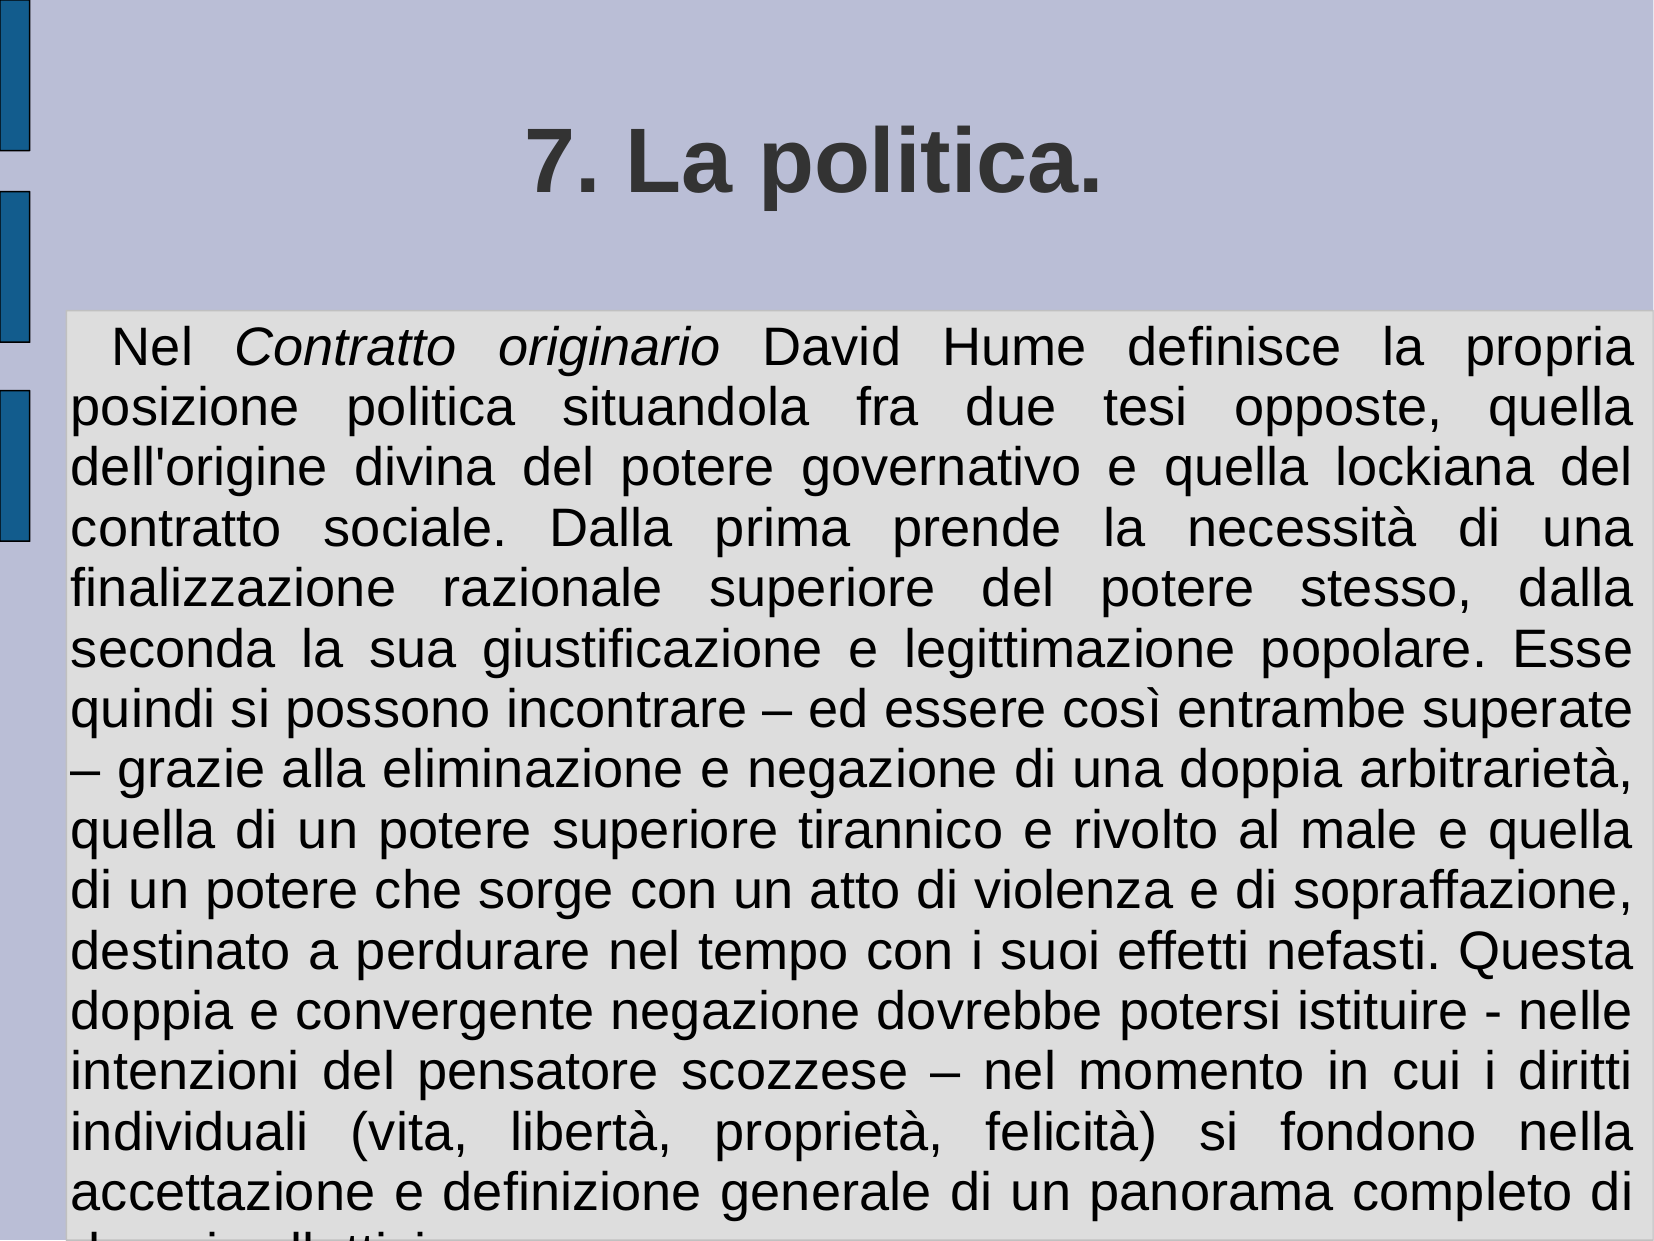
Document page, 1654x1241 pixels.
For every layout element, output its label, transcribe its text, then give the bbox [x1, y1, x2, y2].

title 7. La politica. [121, 52, 1534, 266]
list Nel Contratto originario David Hume definisce la propria posizione politica situandola fra due tesi opposte, quella dell'origine divina del potere governativo e quella lockiana del contratto sociale. Dalla prima prende la necessità di una finalizzazione razionale superiore del potere stesso, dalla seconda la sua giustificazione e legittimazione popolare. Esse quindi si possono incontrare – ed essere così entrambe superate – grazie alla eliminazione e negazione di una doppia arbitrarietà, quella di un potere superiore tirannico e rivolto al male e quella di un potere che sorge con un atto di violenza e di sopraffazione, destinato a perdurare nel tempo con i suoi effetti nefasti. Questa doppia e convergente negazione dovrebbe potersi istituire - nelle intenzioni del pensatore scozzese – nel momento in cui i diritti individuali (vita, libertà, proprietà, felicità) si fondono nella accettazione e definizione generale di un panorama completo di doveri collettivi. [70, 312, 1636, 1224]
